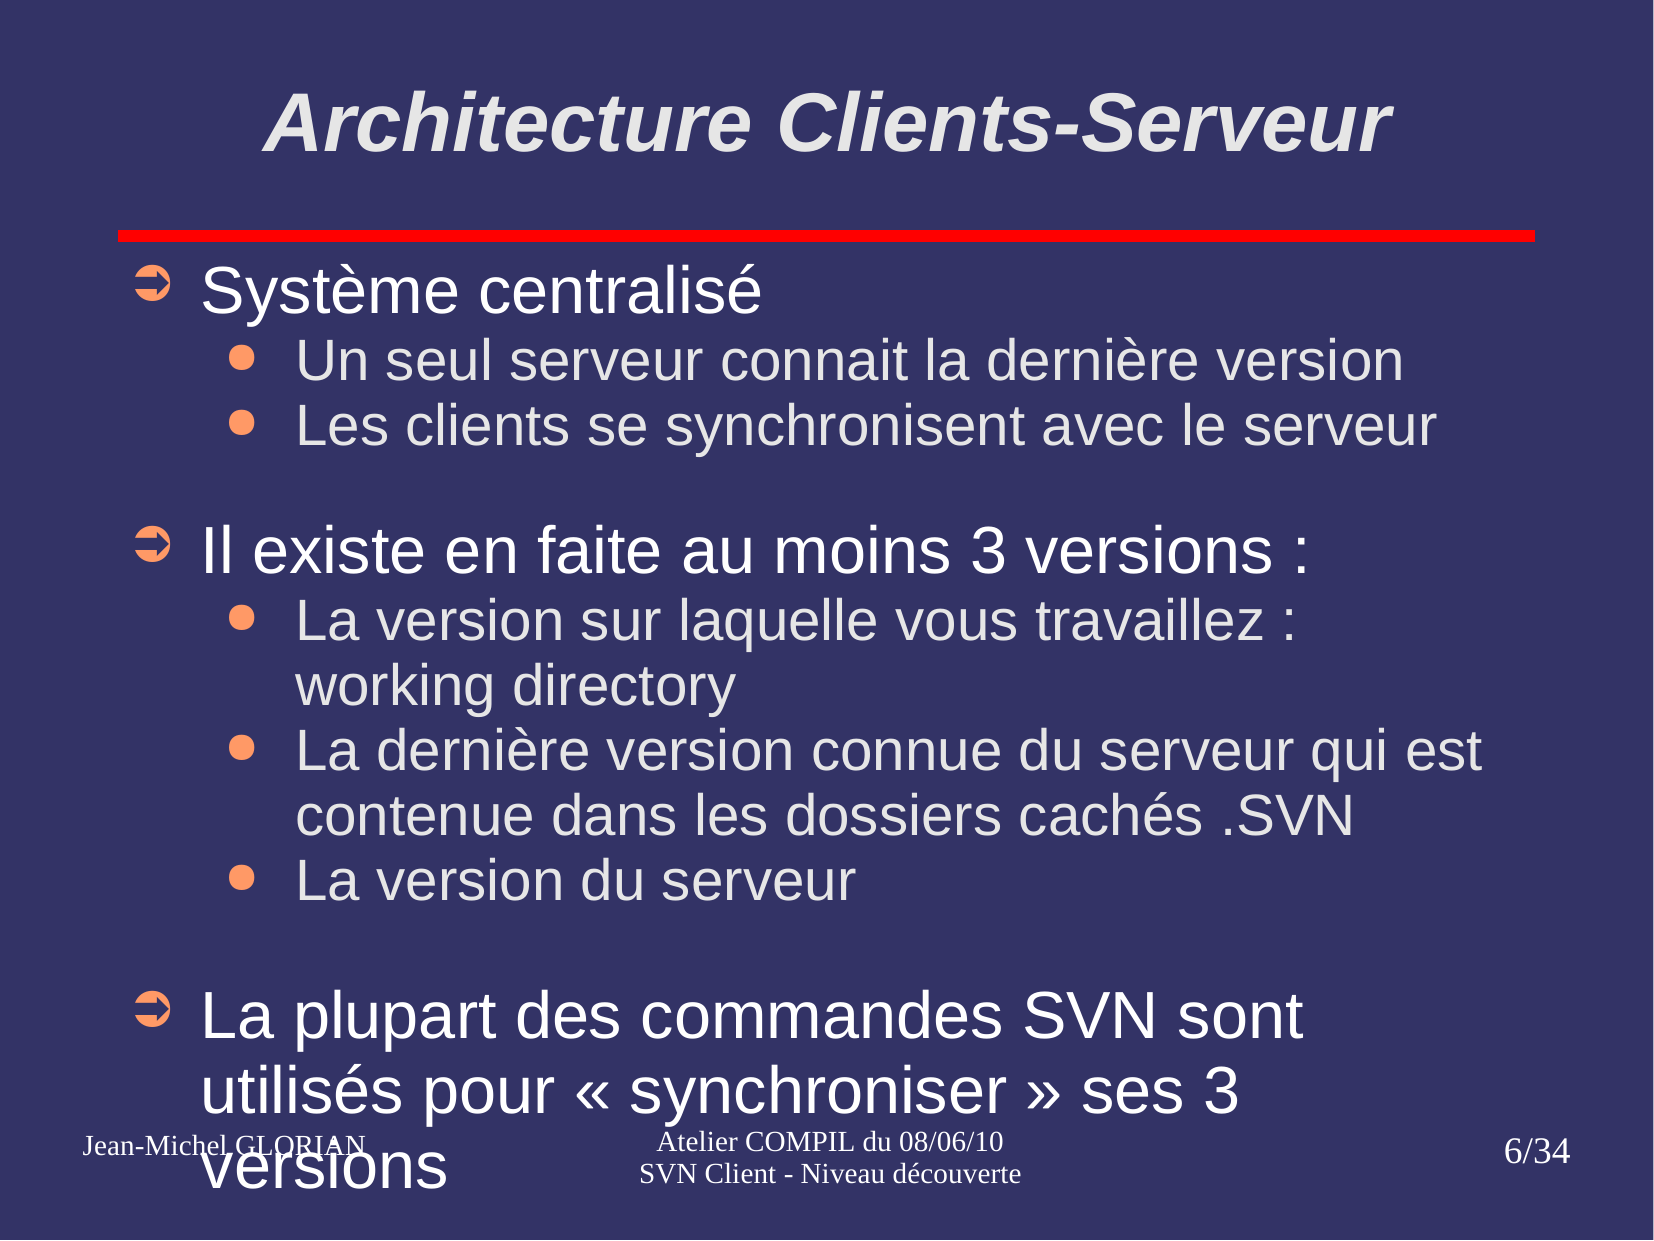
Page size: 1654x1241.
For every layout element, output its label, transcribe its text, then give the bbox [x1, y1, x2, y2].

list Système centralisé Un seul serveur connait la dernière version Les clients se synchronisent avec le serveur Il existe en faite au moins 3 versions : La version sur laquelle vous travaillez : working directory La dernière version connue du serveur qui est contenue dans les dossiers cachés .SVN La version du serveur La plupart des commandes SVN sont utilisés pour « synchroniser » ses 3 versions [118, 252, 1506, 1128]
title Architecture Clients-Serveur [121, 26, 1534, 219]
